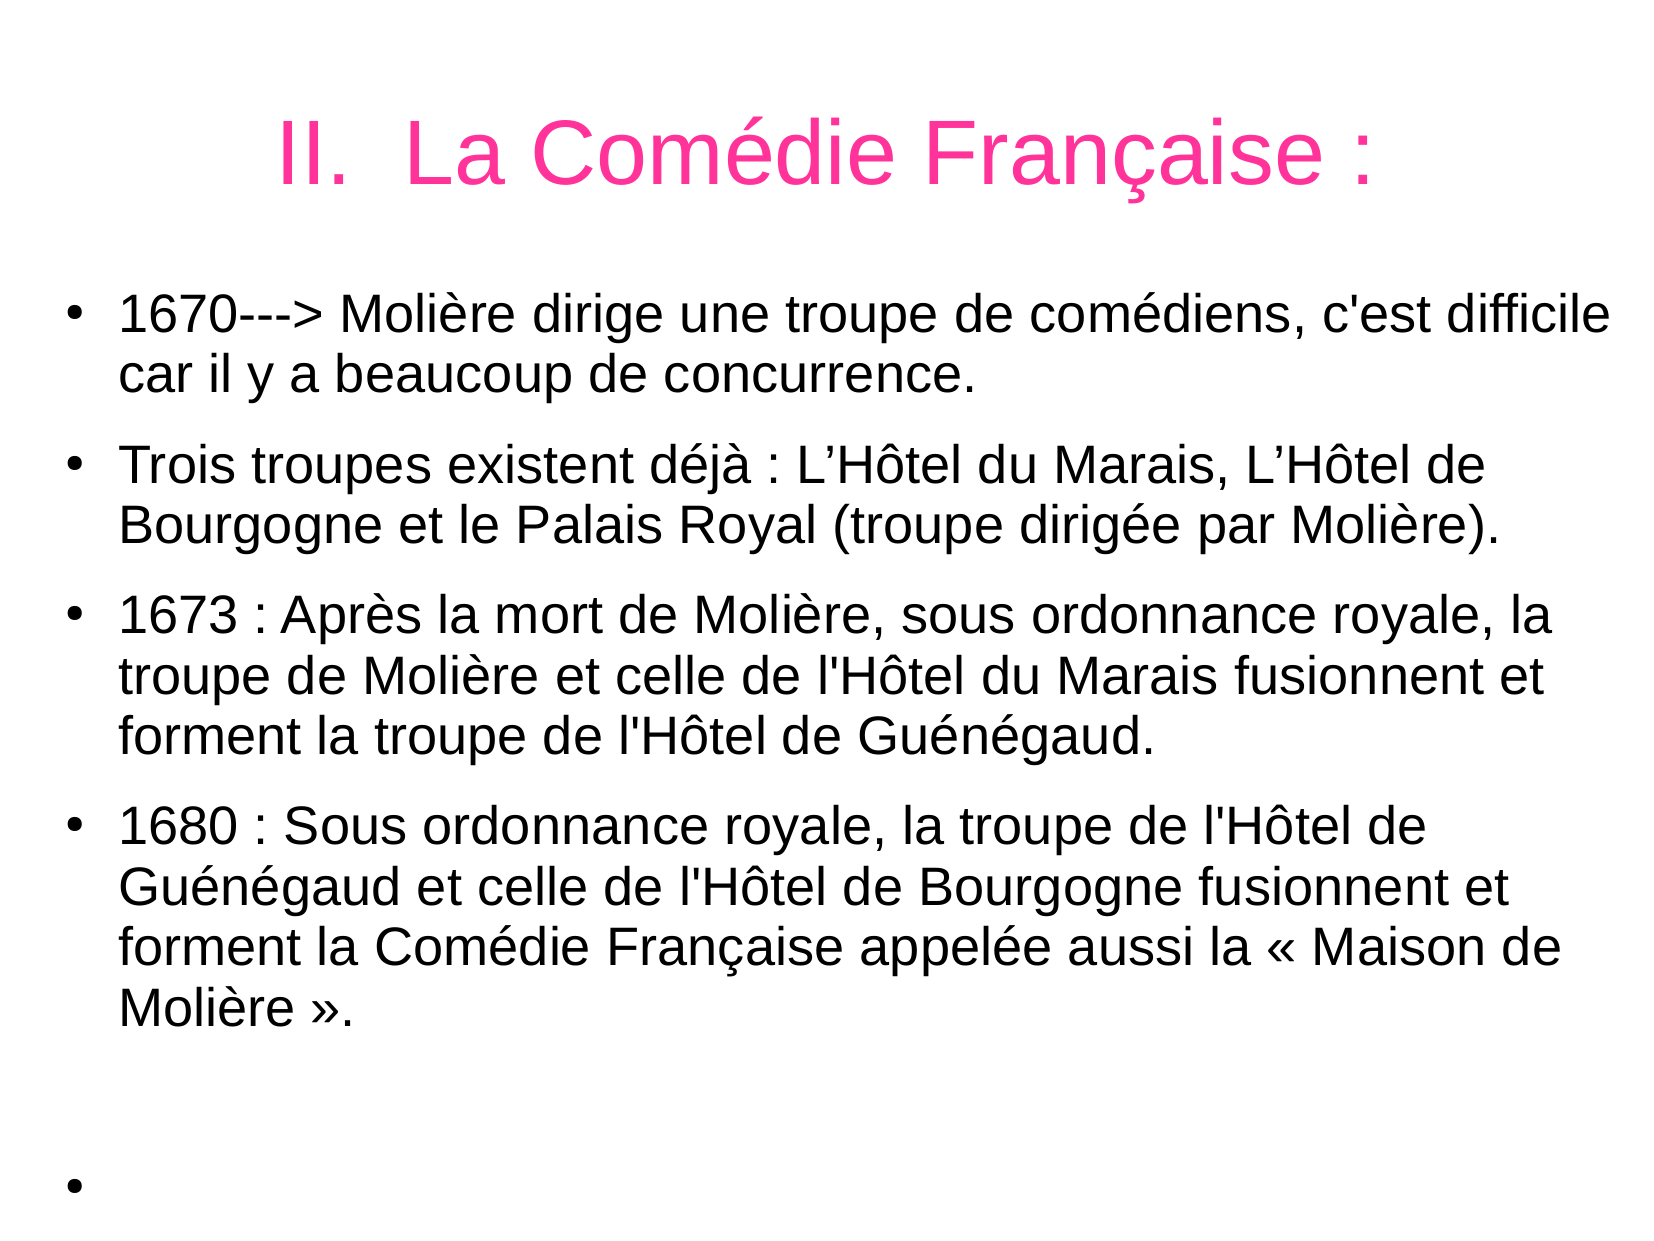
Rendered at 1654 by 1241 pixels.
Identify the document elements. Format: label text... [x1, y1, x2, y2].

list 1670---> Molière dirige une troupe de comédiens, c'est difficile car il y a beaucoup de concurrence. Trois troupes existent déjà : L’Hôtel du Marais, L’Hôtel de Bourgogne et le Palais Royal (troupe dirigée par Molière). 1673 : Après la mort de Molière, sous ordonnance royale, la troupe de Molière et celle de l'Hôtel du Marais fusionnent et forment la troupe de l'Hôtel de Guénégaud. 1680 : Sous ordonnance royale, la troupe de l'Hôtel de Guénégaud et celle de l'Hôtel de Bourgogne fusionnent et forment la Comédie Française appelée aussi la « Maison de Molière ». [47, 283, 1654, 1220]
title II. La Comédie Française : [82, 49, 1571, 257]
